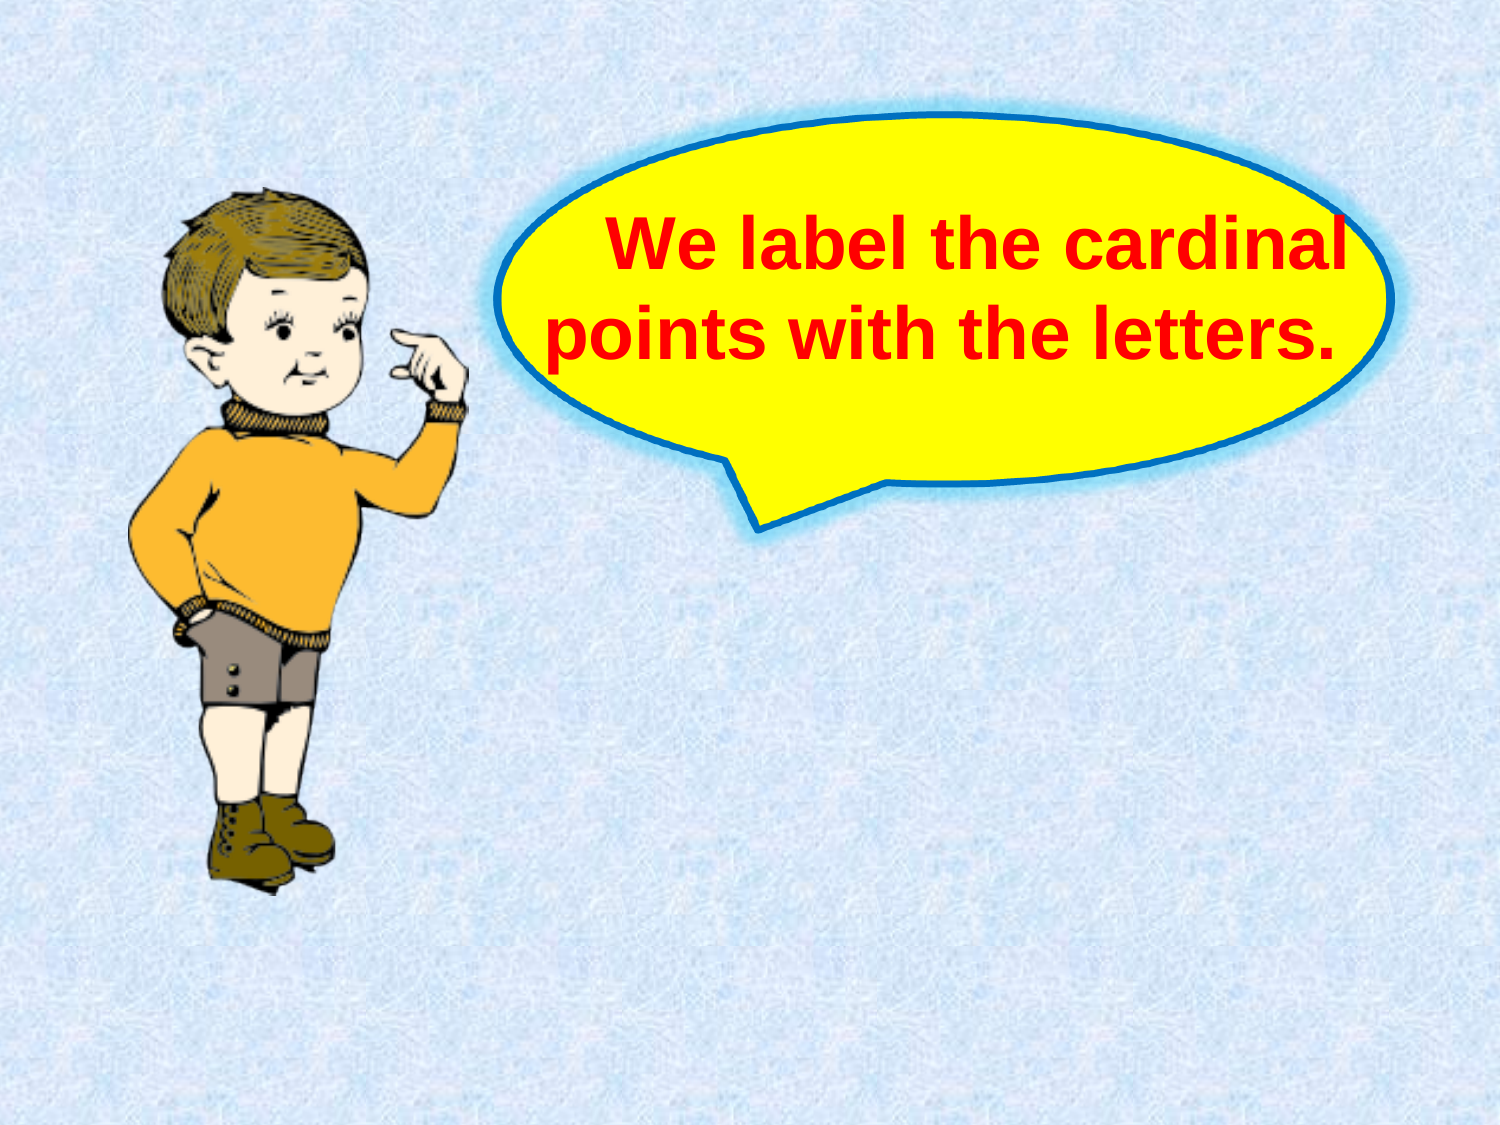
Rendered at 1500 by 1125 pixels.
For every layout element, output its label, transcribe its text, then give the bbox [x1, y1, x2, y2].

picture [0, 0, 1500, 1125]
text_box We label the cardinal points with the letters. [528, 186, 1368, 383]
